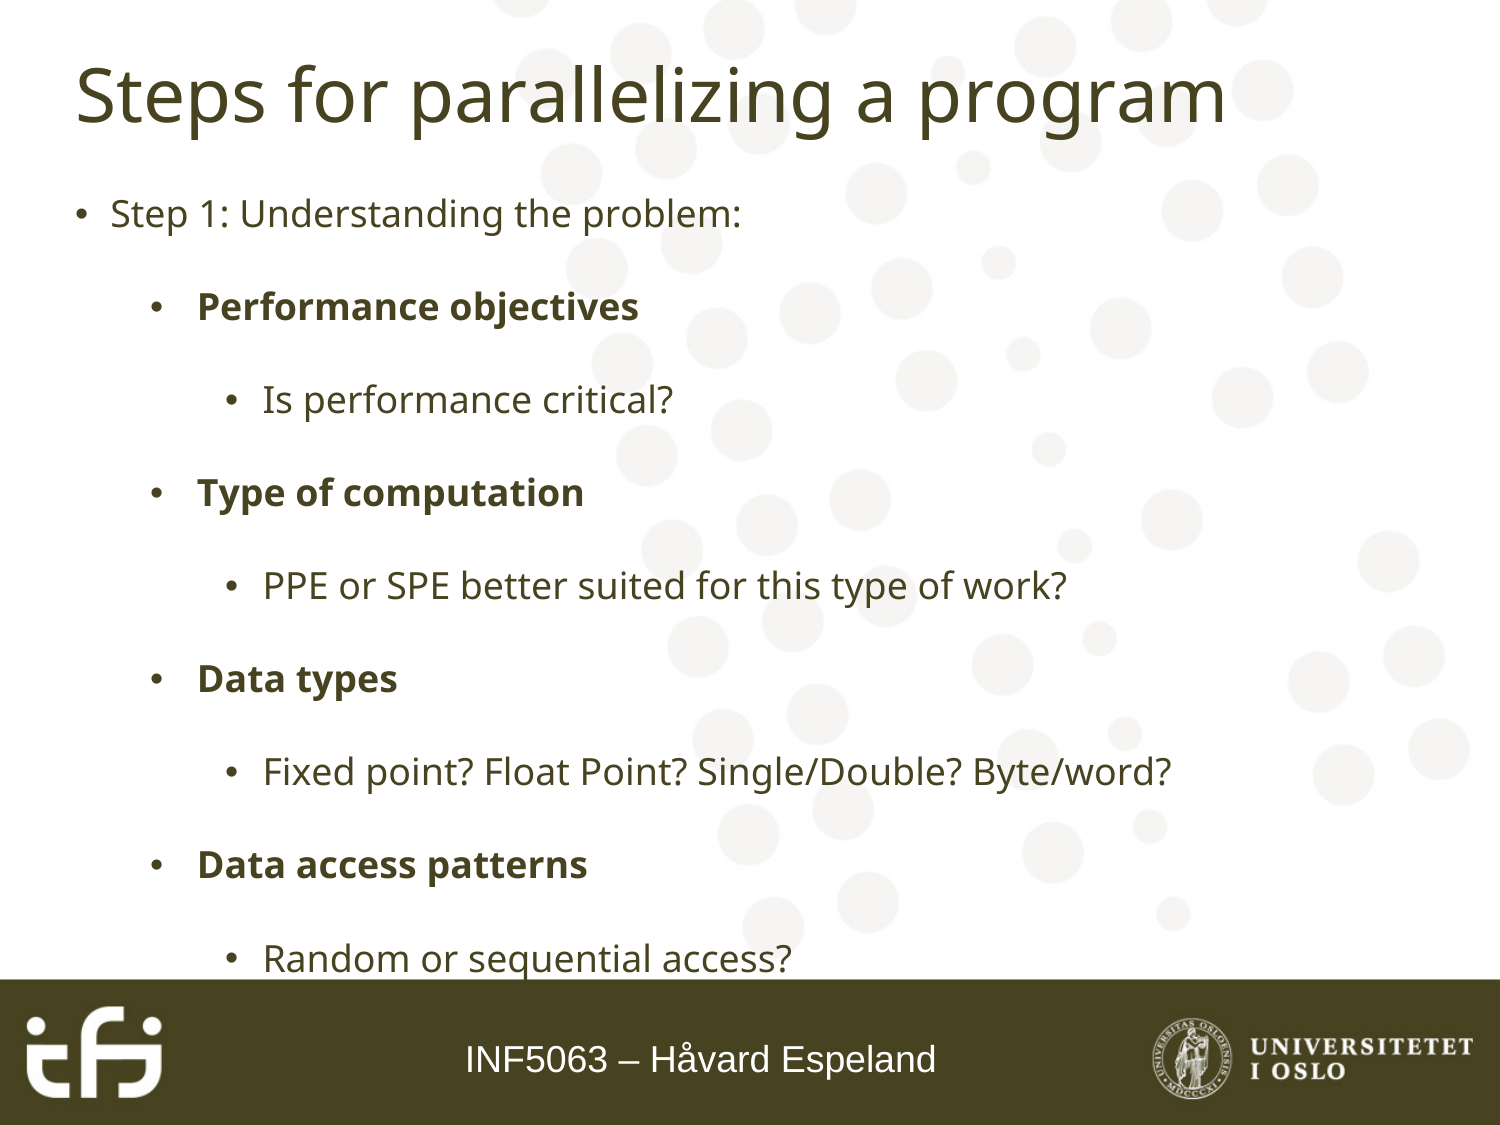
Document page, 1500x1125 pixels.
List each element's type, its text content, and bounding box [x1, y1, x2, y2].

title Steps for parallelizing a program [75, 40, 1426, 146]
picture [0, 0, 1500, 1125]
list Step 1: Understanding the problem: Performance objectives Is performance critical? Type of computation PPE or SPE better suited for this type of work? Data types Fixed point? Float Point? Single/Double? Byte/word? Data access patterns Random or sequential access? [75, 187, 1426, 916]
